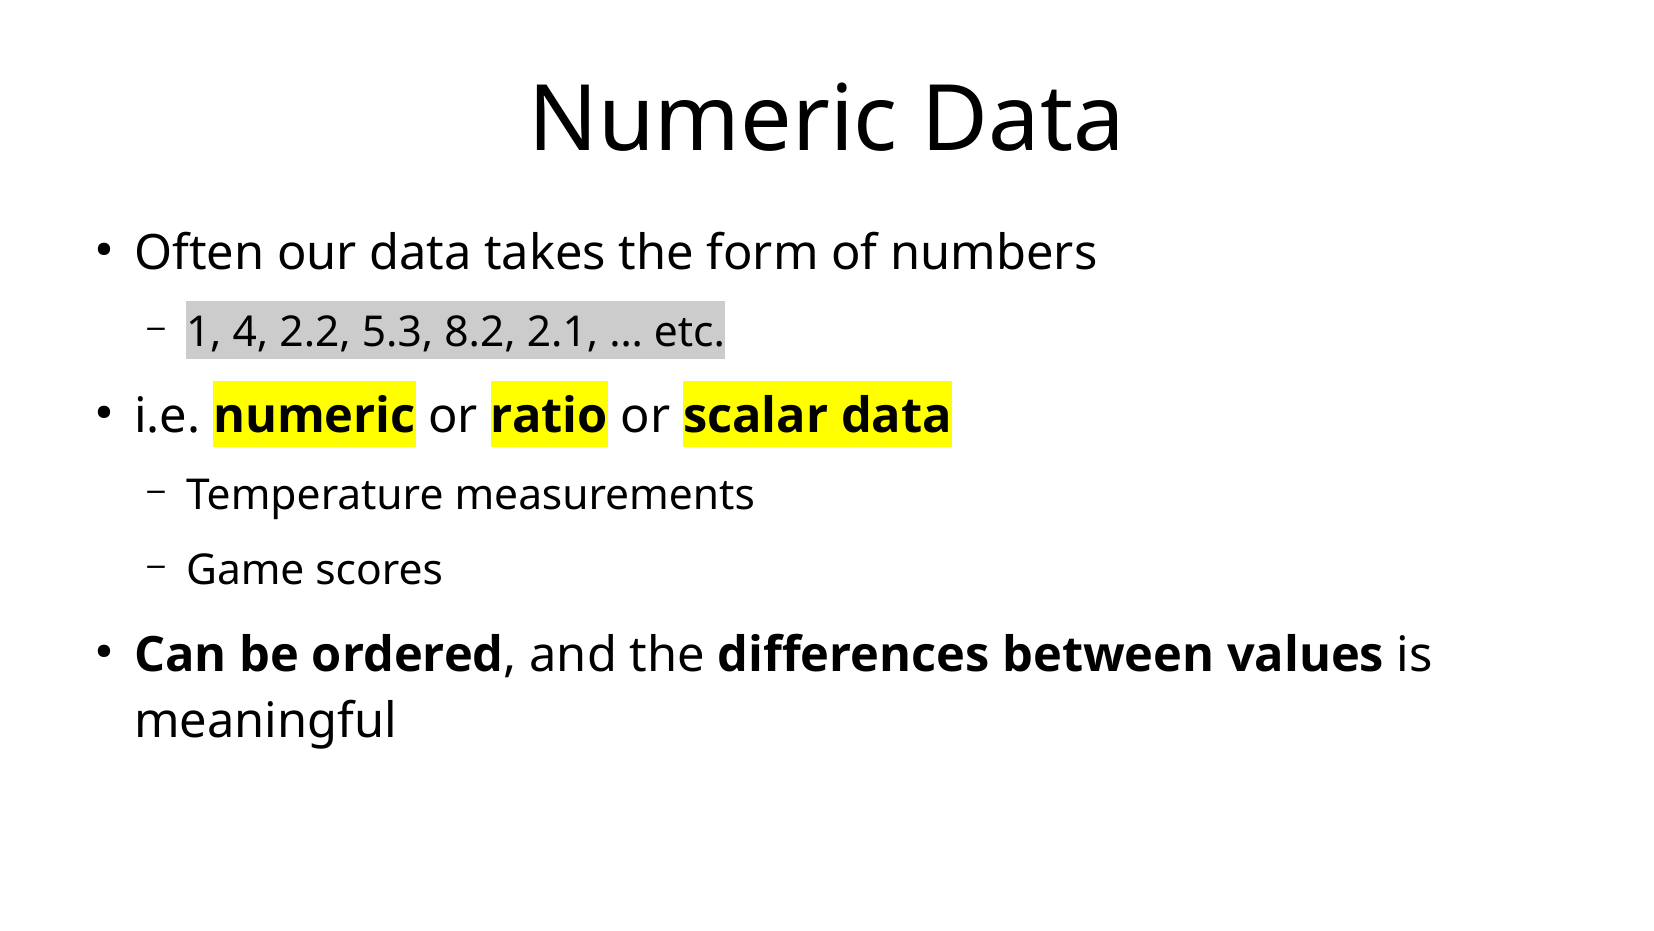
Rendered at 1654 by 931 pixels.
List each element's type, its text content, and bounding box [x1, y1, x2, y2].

title Numeric Data [82, 37, 1571, 193]
list Often our data takes the form of numbers 1, 4, 2.2, 5.3, 8.2, 2.1, … etc. i.e. numeric or ratio or scalar data Temperature measurements Game scores Can be ordered, and the differences between values is meaningful [82, 217, 1571, 758]
